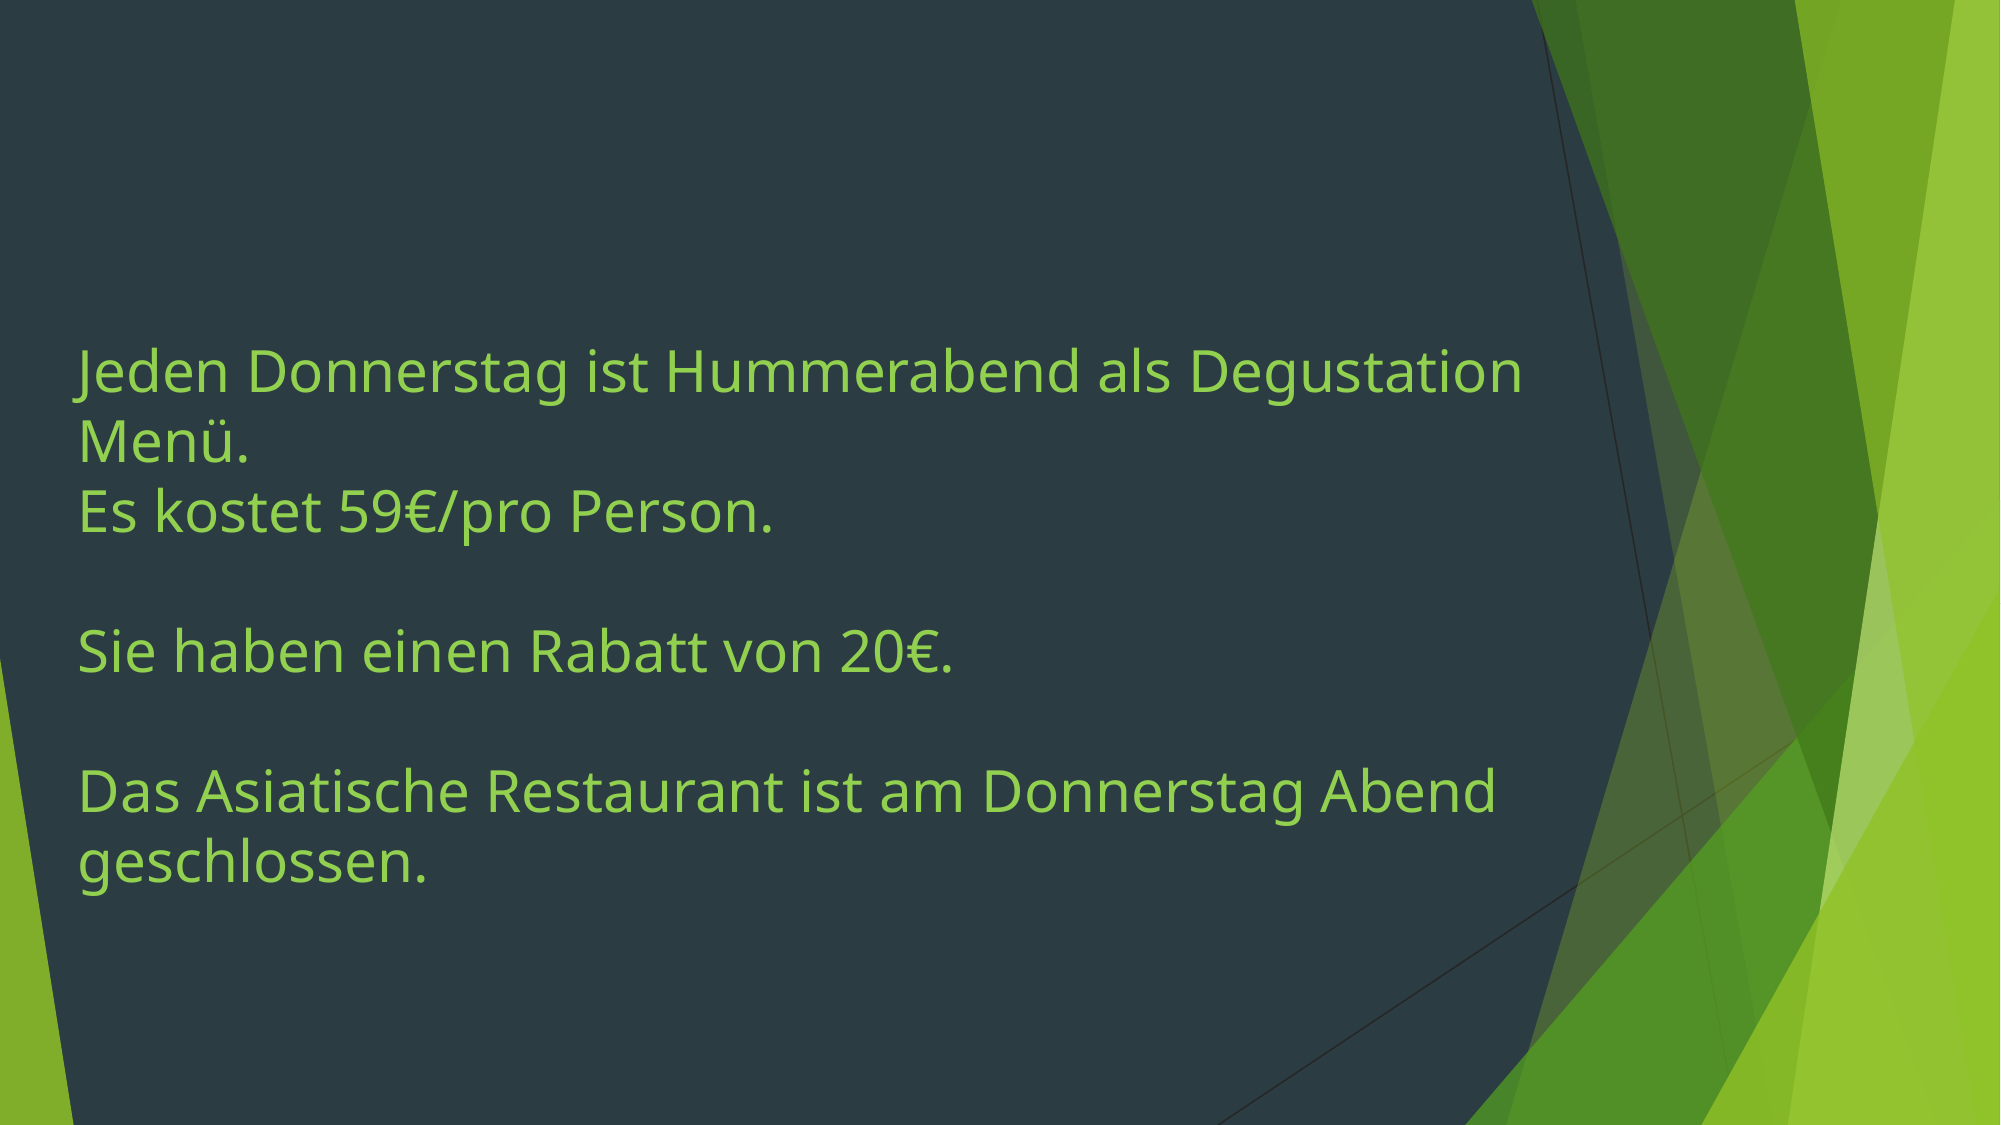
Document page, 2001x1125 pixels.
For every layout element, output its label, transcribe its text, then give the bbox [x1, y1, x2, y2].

text_box Jeden Donnerstag ist Hummerabend als Degustation Menü. Es kostet 59€/pro Person. Sie haben einen Rabatt von 20€. Das Asiatische Restaurant ist am Donnerstag Abend geschlossen. [63, 256, 1689, 767]
